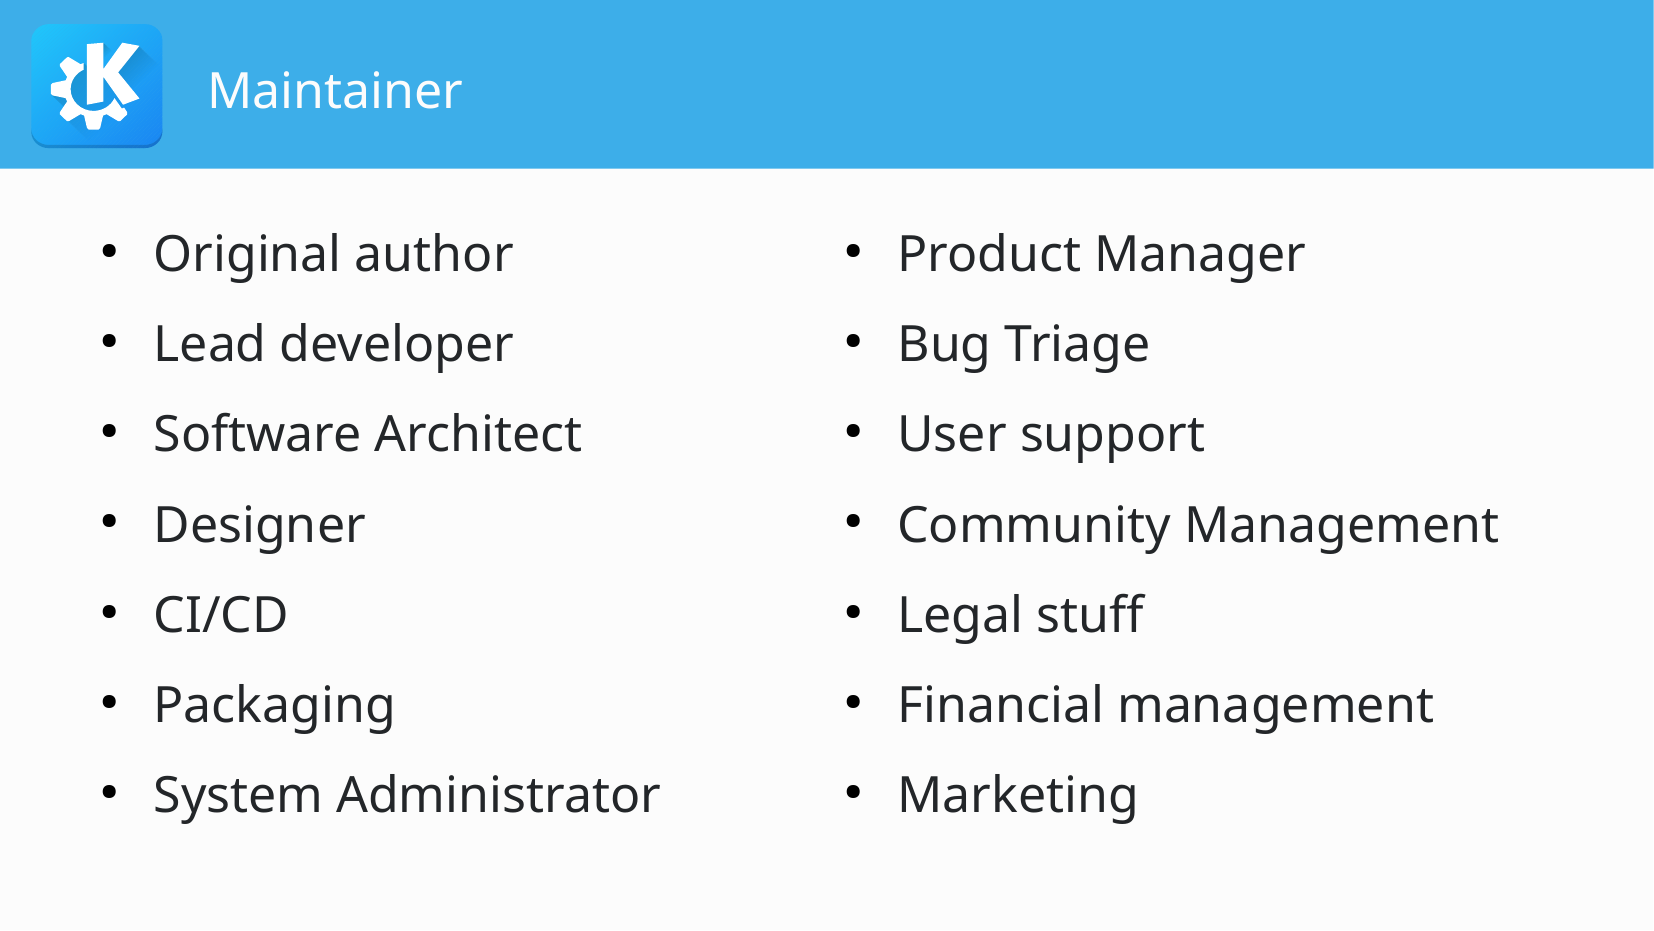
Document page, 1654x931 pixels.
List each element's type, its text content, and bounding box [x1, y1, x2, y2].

list Original author Lead developer Software Architect Designer CI/CD Packaging System Administrator Product Manager Bug Triage User support Community Management Legal stuff Financial management Marketing [82, 217, 1571, 758]
title Maintainer [207, 11, 1558, 167]
